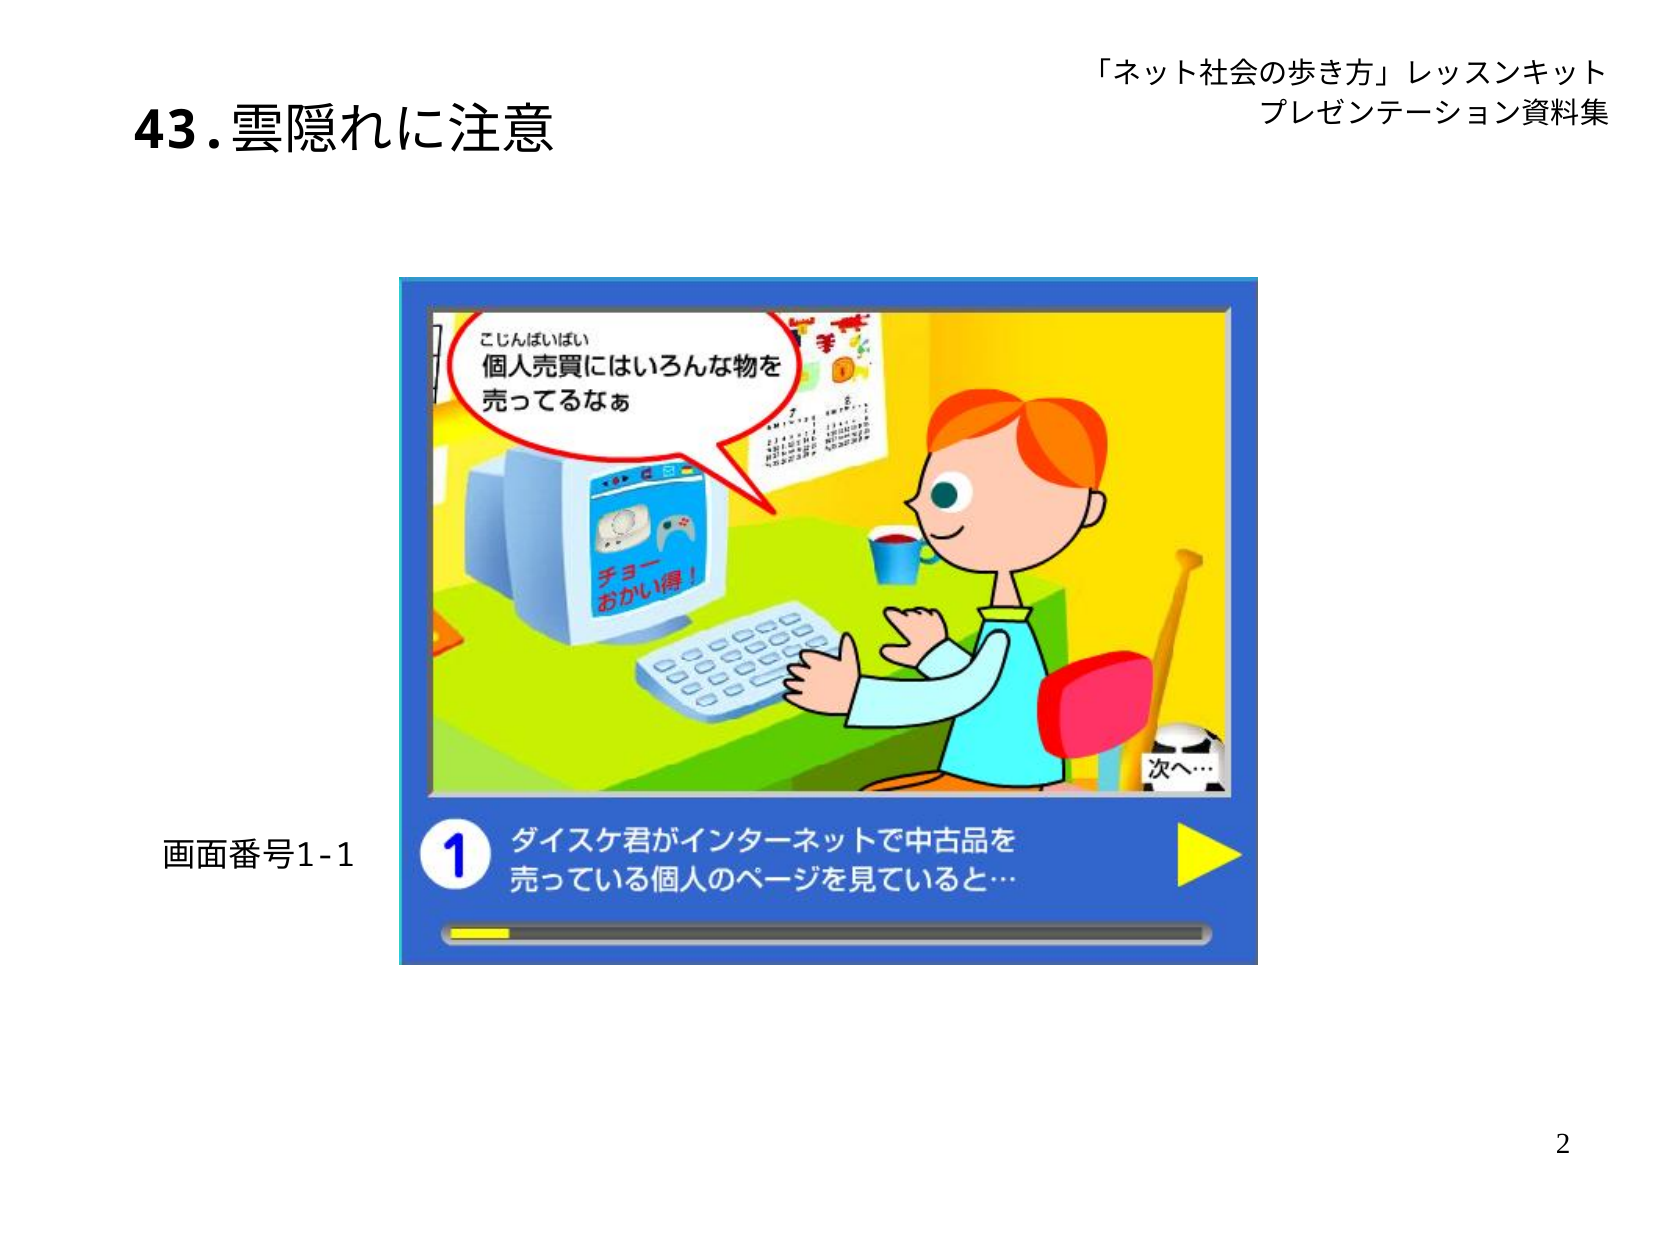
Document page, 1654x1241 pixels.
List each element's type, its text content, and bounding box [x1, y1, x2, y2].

text_box 「ネット社会の歩き方」レッスンキット プレゼンテーション資料集 [1062, 44, 1625, 139]
text_box 43.雲隠れに注意 [118, 88, 1241, 169]
picture [399, 277, 1258, 965]
text_box 画面番号1-1 [147, 826, 384, 882]
